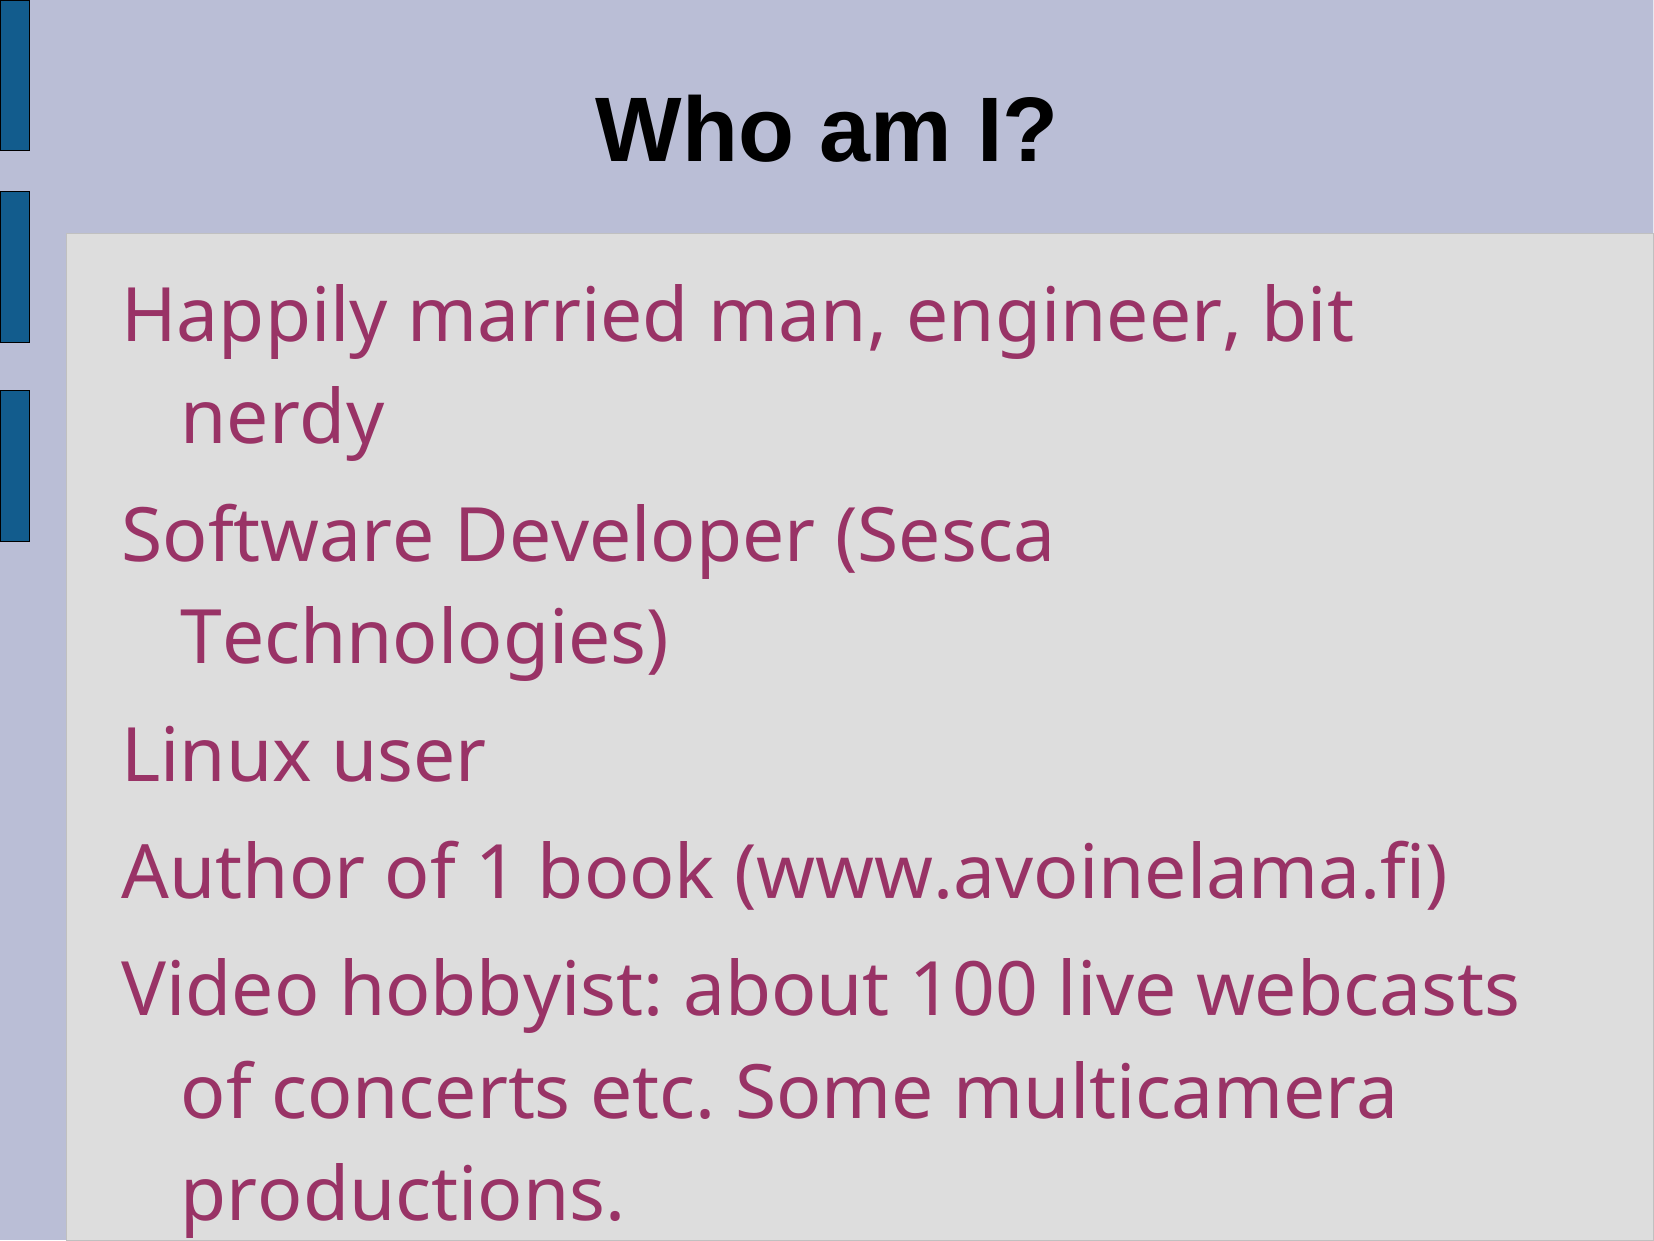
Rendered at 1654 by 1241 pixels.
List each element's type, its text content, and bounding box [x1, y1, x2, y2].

title Who am I? [121, 26, 1534, 234]
list Happily married man, engineer, bit nerdy Software Developer (Sesca Technologies) Linux user Author of 1 book (www.avoinelama.fi) Video hobbyist: about 100 live webcasts of concerts etc. Some multicamera productions. Author of 1 Open Source program (Walter 0.1) [121, 261, 1534, 1177]
